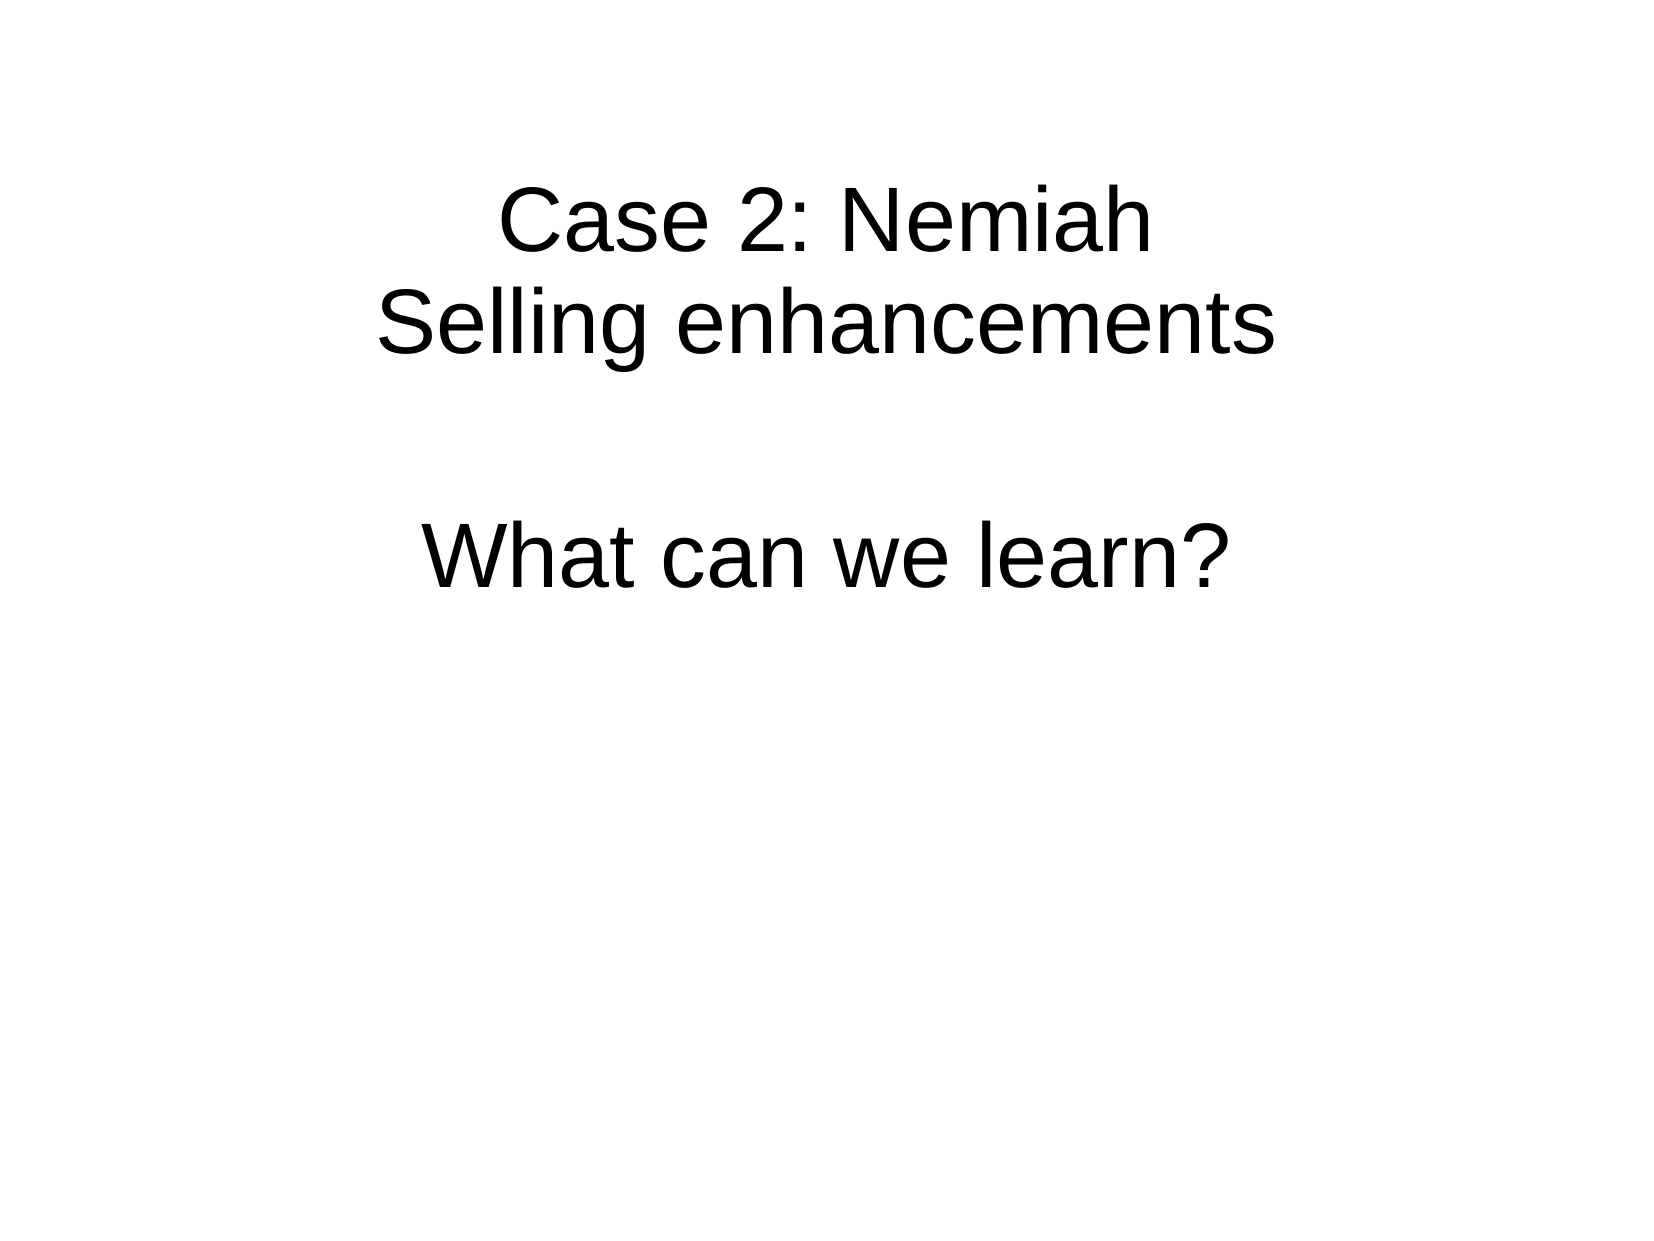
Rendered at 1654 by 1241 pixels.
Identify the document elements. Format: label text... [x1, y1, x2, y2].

title Case 2: Nemiah Selling enhancements [82, 167, 1571, 375]
title What can we learn? [82, 504, 1571, 1018]
